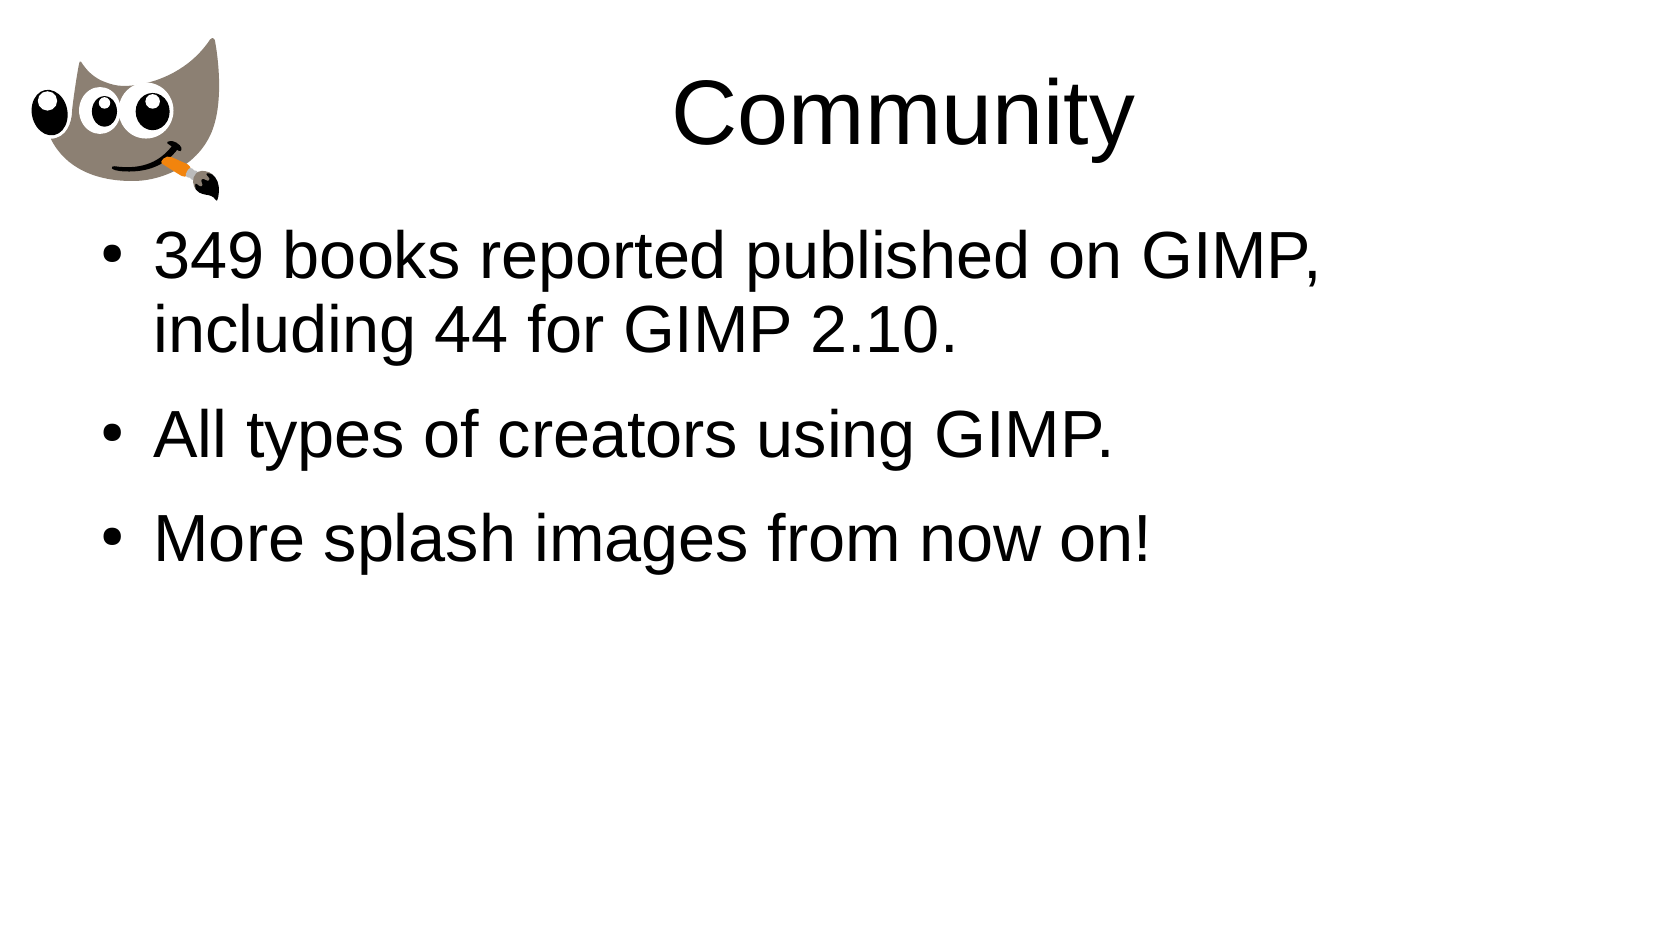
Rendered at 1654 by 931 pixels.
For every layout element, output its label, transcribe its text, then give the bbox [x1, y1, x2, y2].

title Community [232, 37, 1576, 188]
list 349 books reported published on GIMP, including 44 for GIMP 2.10. All types of creators using GIMP. More splash images from now on! [82, 217, 1571, 758]
